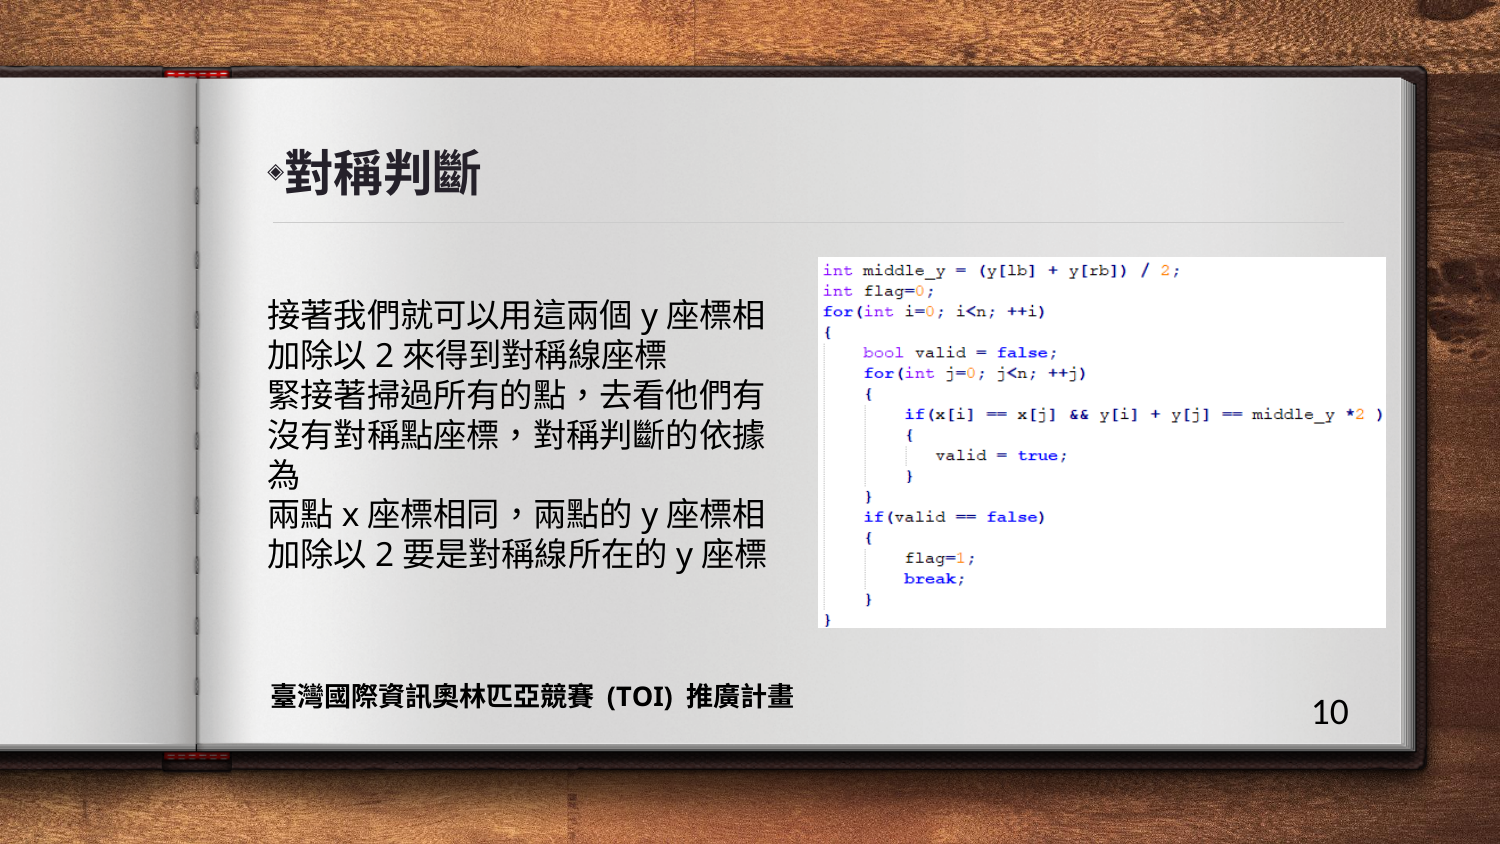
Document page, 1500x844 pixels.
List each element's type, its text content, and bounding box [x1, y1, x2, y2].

picture [818, 257, 1386, 628]
text_box 接著我們就可以用這兩個y座標相加除以2來得到對稱線座標 緊接著掃過所有的點，去看他們有沒有對稱點座標，對稱判斷的依據為 兩點x座標相同，兩點的y座標相加除以2要是對稱線所在的y座標 [252, 286, 805, 585]
text_box [1295, 672, 1386, 737]
list 對稱判斷 [252, 126, 1194, 216]
